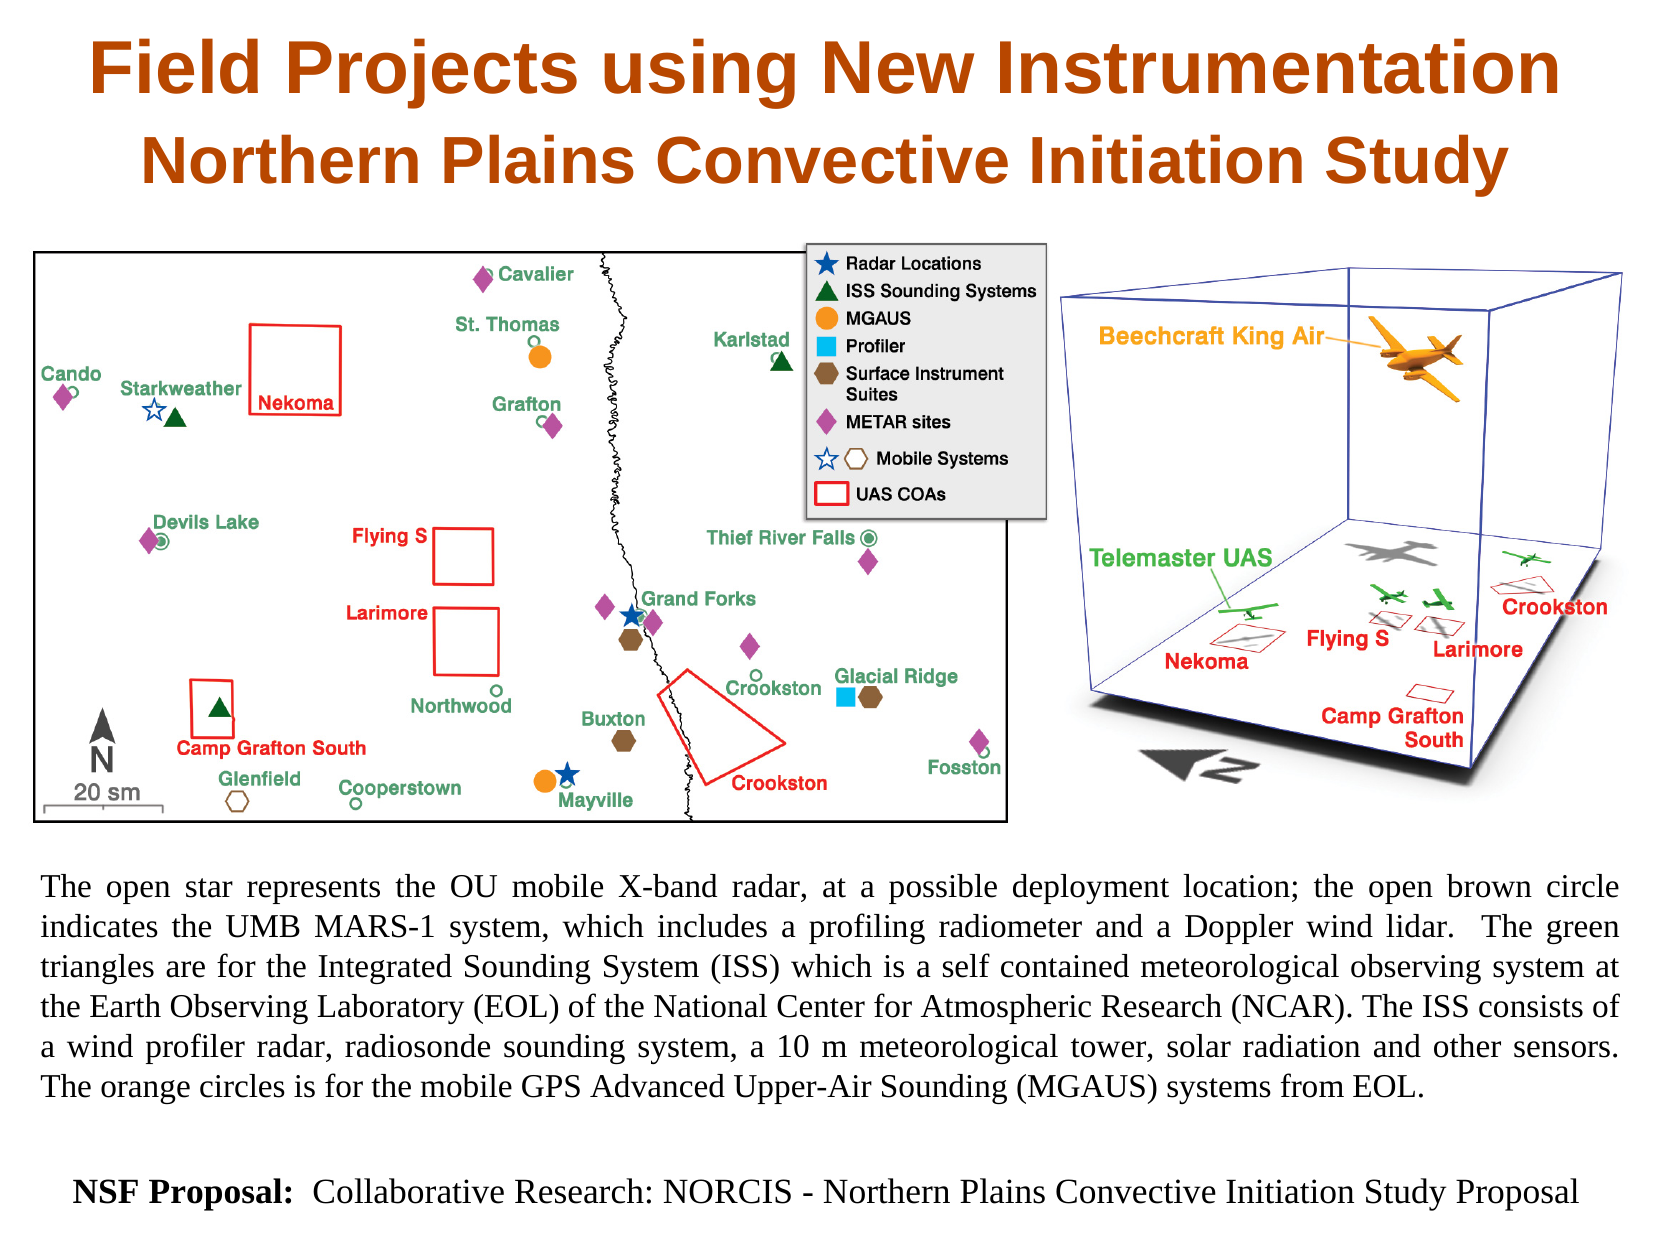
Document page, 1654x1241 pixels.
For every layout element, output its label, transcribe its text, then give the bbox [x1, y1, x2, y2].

text_box The open star represents the OU mobile X-band radar, at a possible deployment location; the open brown circle indicates the UMB MARS-1 system, which includes a profiling radiometer and a Doppler wind lidar. The green triangles are for the Integrated Sounding System (ISS) which is a self contained meteorological observing system at the Earth Observing Laboratory (EOL) of the National Center for Atmospheric Research (NCAR). The ISS consists of a wind profiler radar, radiosonde sounding system, a 10 m meteorological tower, solar radiation and other sensors. The orange circles is for the mobile GPS Advanced Upper-Air Sounding (MGAUS) systems from EOL. [25, 856, 1638, 1112]
text_box NSF Proposal: Collaborative Research: NORCIS - Northern Plains Convective Initiation Study Proposal [0, 1160, 1653, 1219]
title Field Projects using New Instrumentation Northern Plains Convective Initiation Study [1, 9, 1651, 197]
picture [16, 235, 1629, 836]
